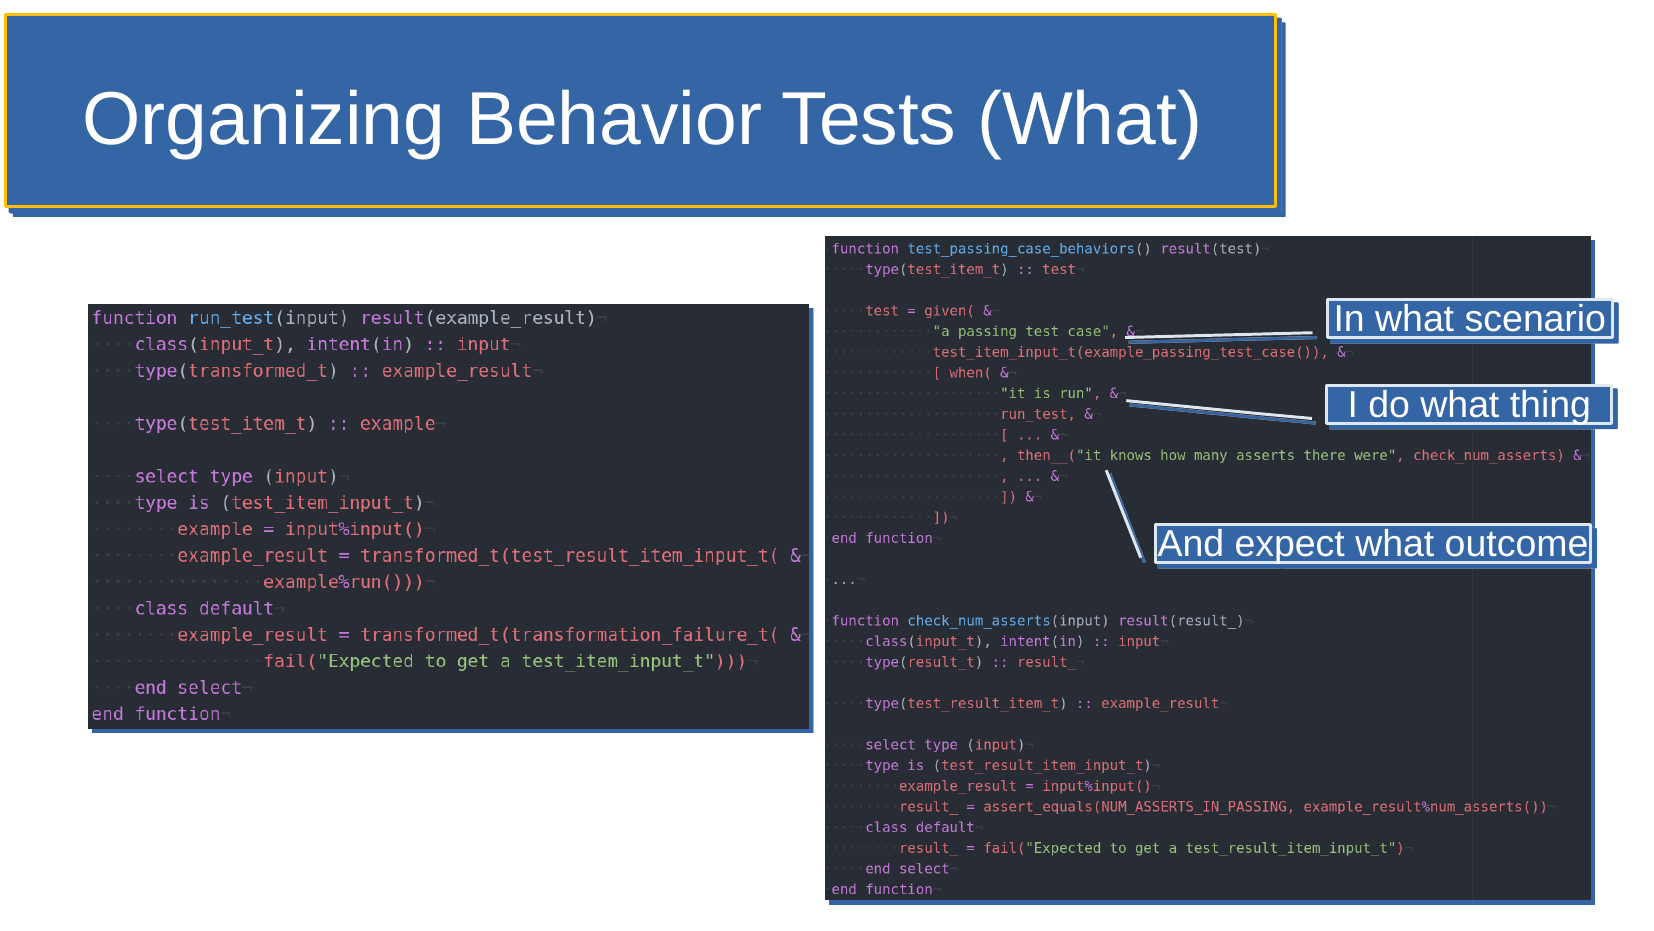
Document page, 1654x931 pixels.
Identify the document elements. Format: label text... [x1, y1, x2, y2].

picture [825, 236, 1591, 901]
picture [88, 304, 809, 729]
text_box In what scenario [1327, 300, 1613, 338]
text_box I do what thing [1327, 386, 1612, 423]
text_box And expect what outcome [1155, 525, 1591, 563]
title Organizing Behavior Tests (What) [82, 44, 1235, 192]
